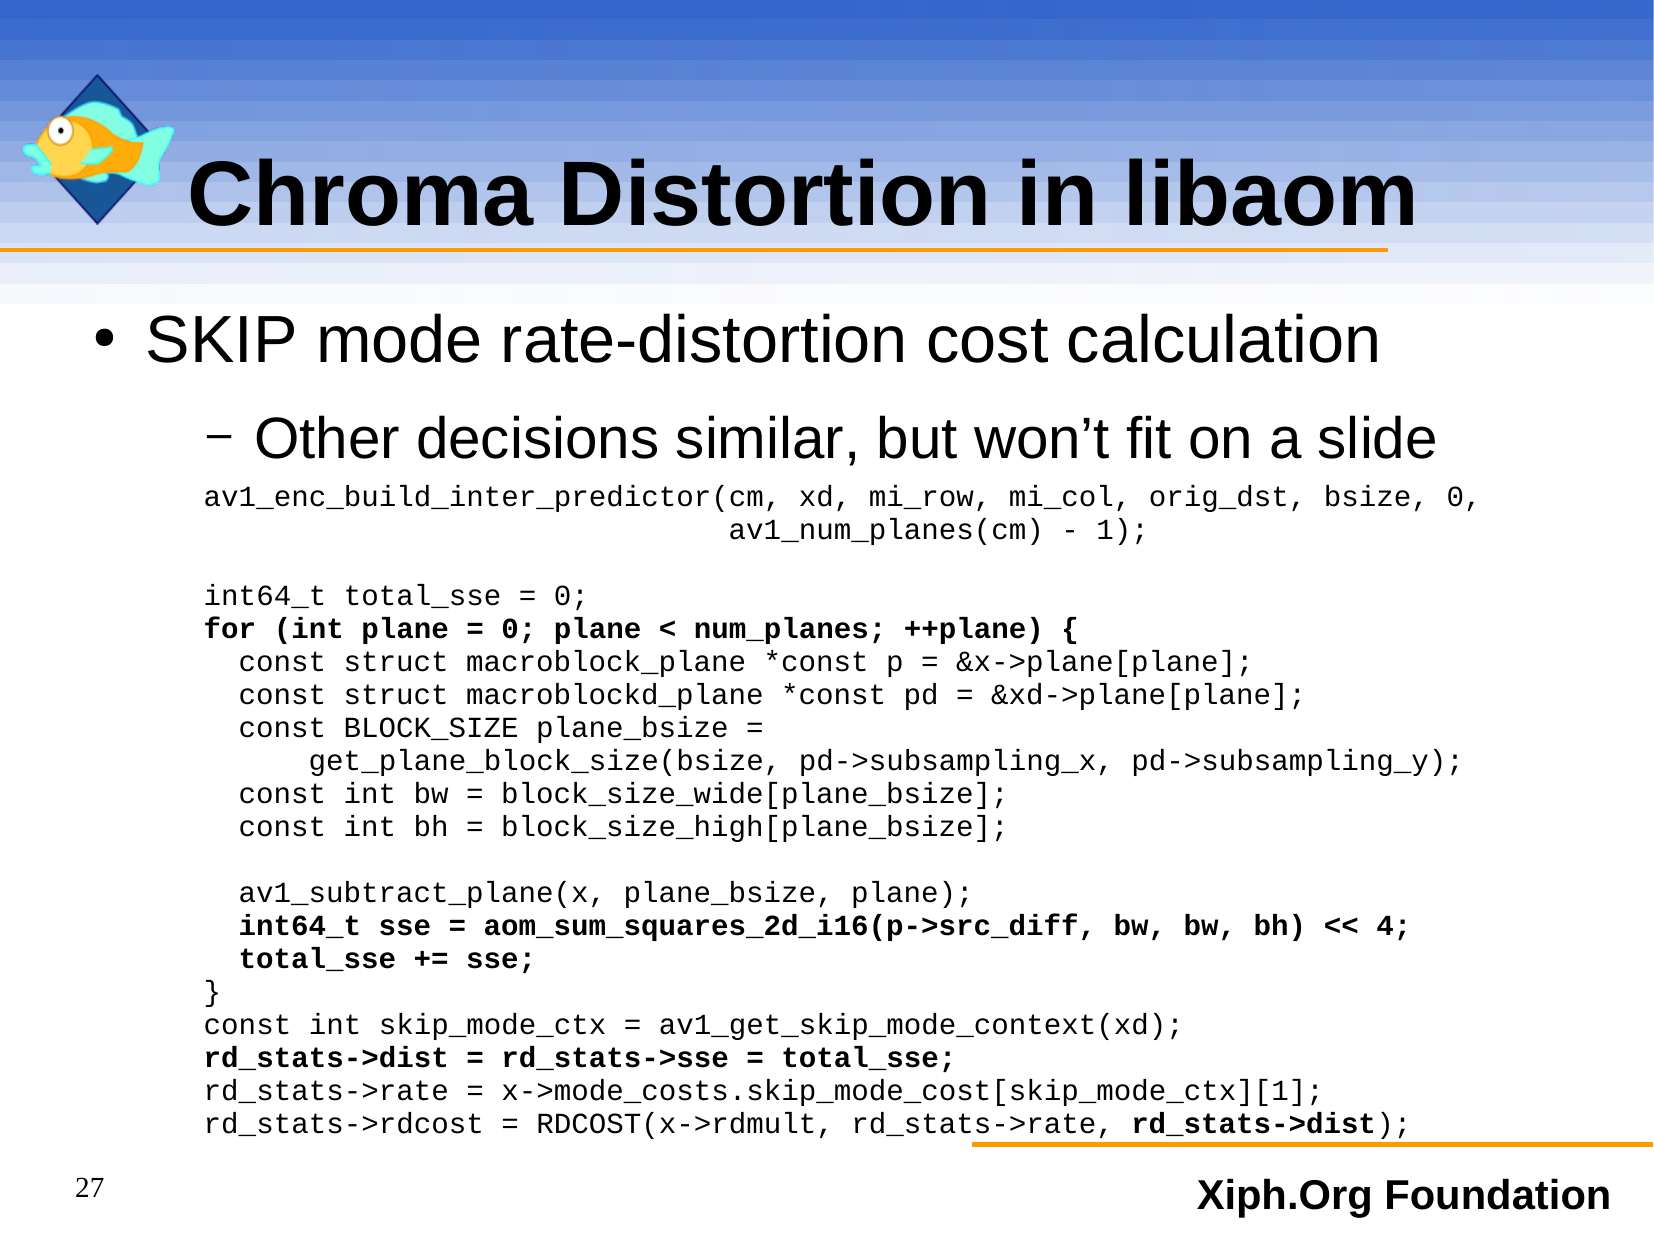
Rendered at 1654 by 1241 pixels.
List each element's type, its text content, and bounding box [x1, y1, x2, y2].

title Chroma Distortion in libaom [187, 37, 1571, 245]
picture [0, 0, 1654, 1241]
list SKIP mode rate-distortion cost calculation Other decisions similar, but won’t fit on a slide [75, 301, 1564, 472]
text_box av1_enc_build_inter_predictor(cm, xd, mi_row, mi_col, orig_dst, bsize, 0, av1_num_planes(cm) - 1); int64_t total_sse = 0; for (int plane = 0; plane < num_planes; ++plane) { const struct macroblock_plane *const p = &x->plane[plane]; const struct macroblockd_plane *const pd = &xd->plane[plane]; const BLOCK_SIZE plane_bsize = get_plane_block_size(bsize, pd->subsampling_x, pd->subsampling_y); const int bw = block_size_wide[plane_bsize]; const int bh = block_size_high[plane_bsize]; av1_subtract_plane(x, plane_bsize, plane); int64_t sse = aom_sum_squares_2d_i16(p->src_diff, bw, bw, bh) << 4; total_sse += sse; } const int skip_mode_ctx = av1_get_skip_mode_context(xd); rd_stats->dist = rd_stats->sse = total_sse; rd_stats->rate = x->mode_costs.skip_mode_cost[skip_mode_ctx][1]; rd_stats->rdcost = RDCOST(x->rdmult, rd_stats->rate, rd_stats->dist); [153, 474, 1546, 1175]
